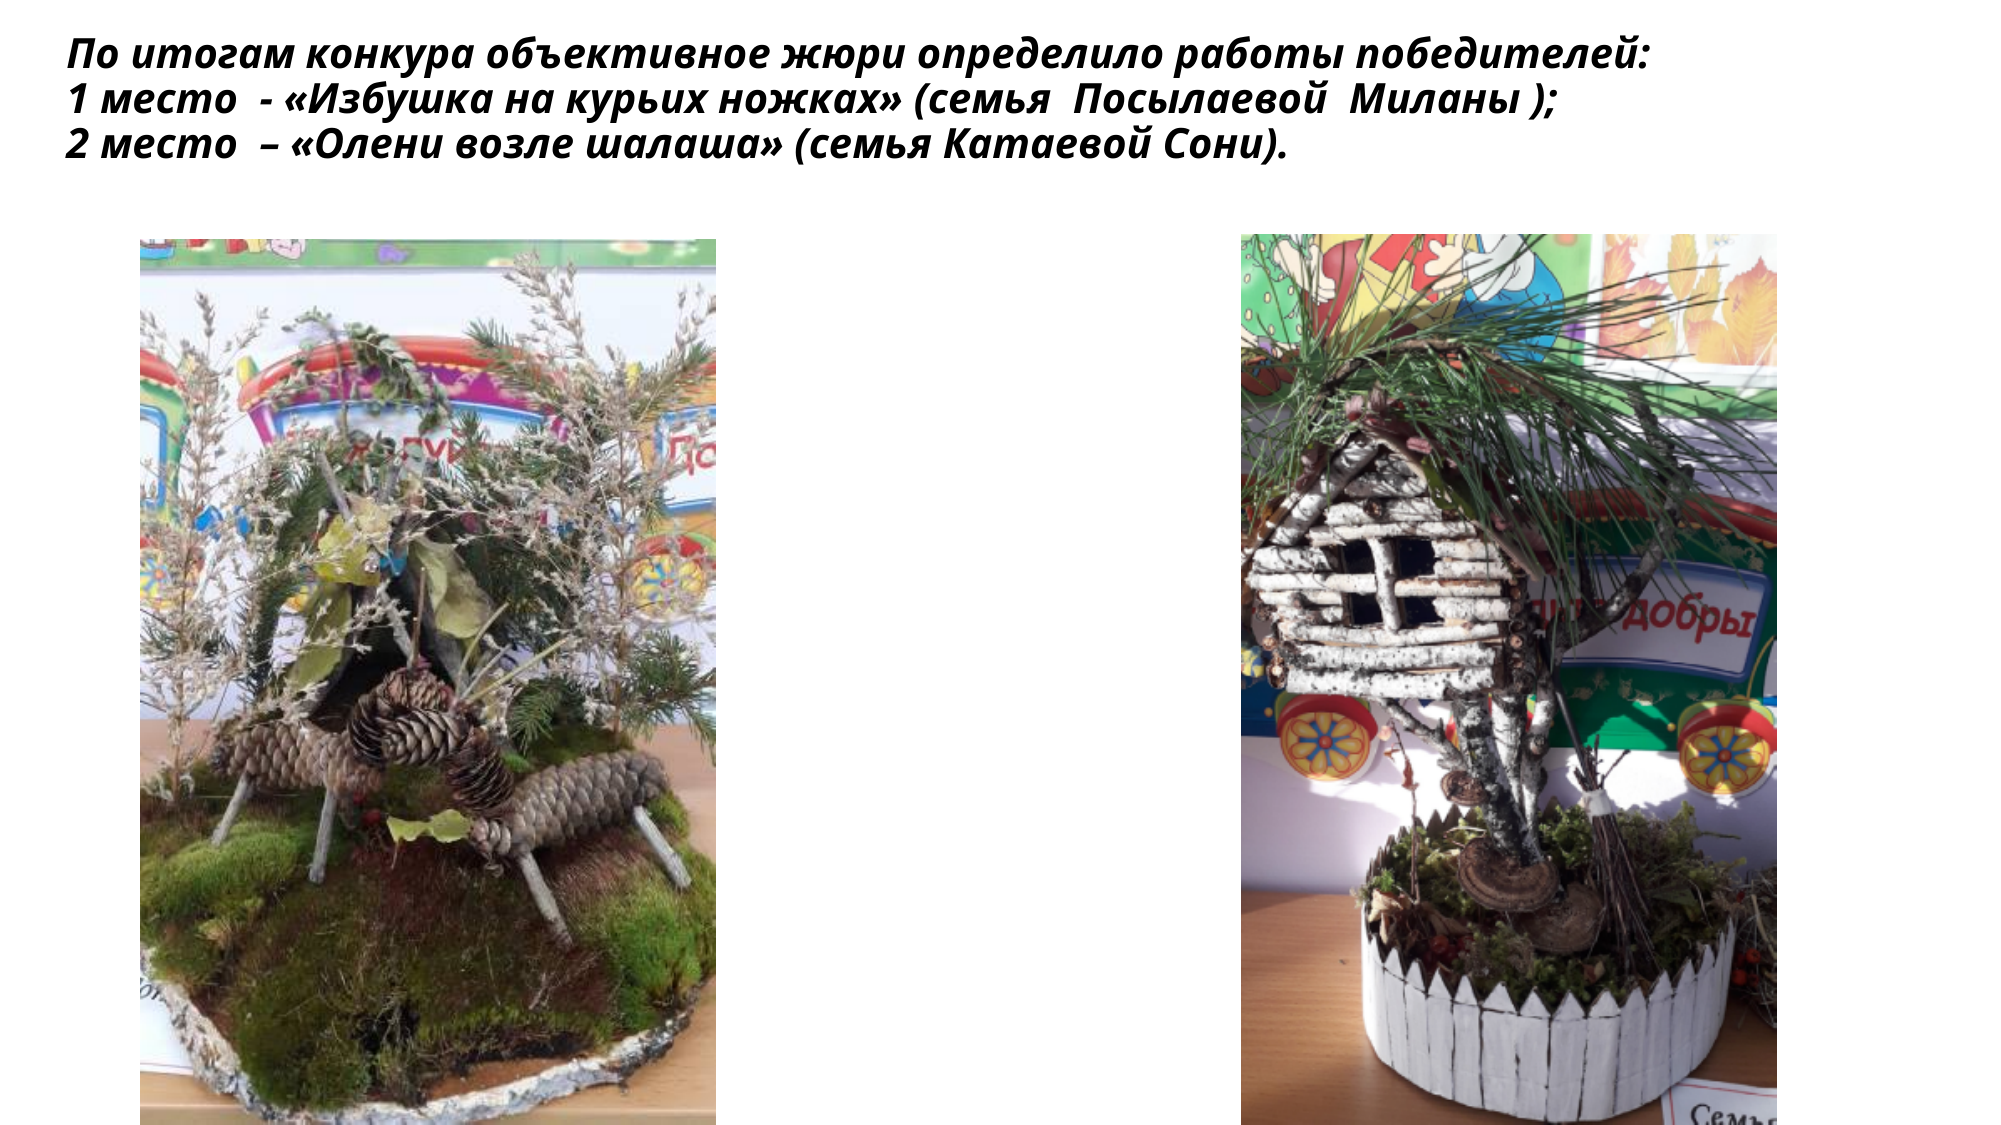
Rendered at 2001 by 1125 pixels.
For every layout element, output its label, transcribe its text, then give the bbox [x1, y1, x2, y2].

title По итогам конкура объективное жюри определило работы победителей: 1 место - «Избушка на курьих ножках» (семья Посылаевой Миланы ); 2 место – «Олени возле шалаша» (семья Катаевой Сони). [51, 16, 1777, 235]
picture [1241, 234, 1777, 1125]
picture [140, 239, 716, 1125]
